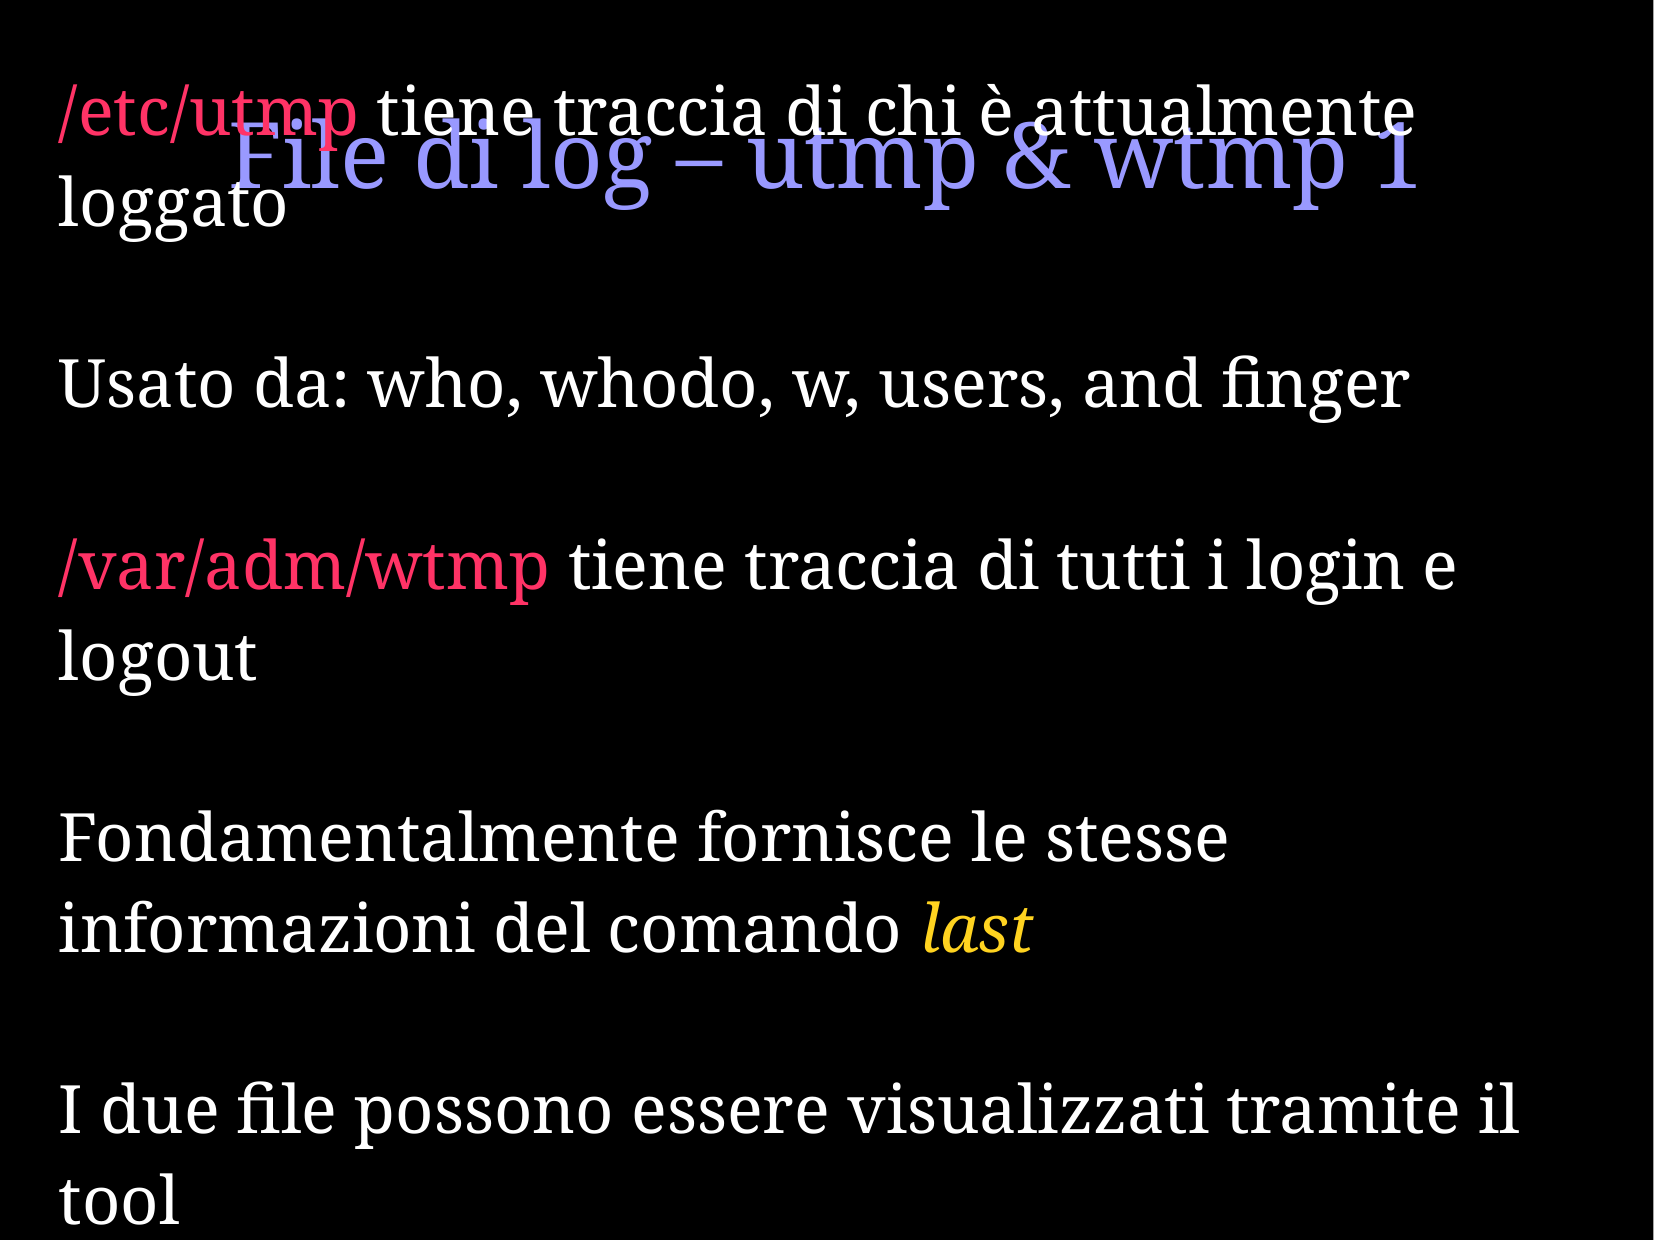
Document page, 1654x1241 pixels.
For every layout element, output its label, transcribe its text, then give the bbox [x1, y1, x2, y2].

title File di log – utmp & wtmp 1 [82, 49, 1571, 257]
subtitle /etc/utmp tiene traccia di chi è attualmente loggato Usato da: who, whodo, w, users, and finger /var/adm/wtmp tiene traccia di tutti i login e logout Fondamentalmente fornisce le stesse informazioni del comando last I due file possono essere visualizzati tramite il tool utmpdump. [59, 282, 1595, 1117]
